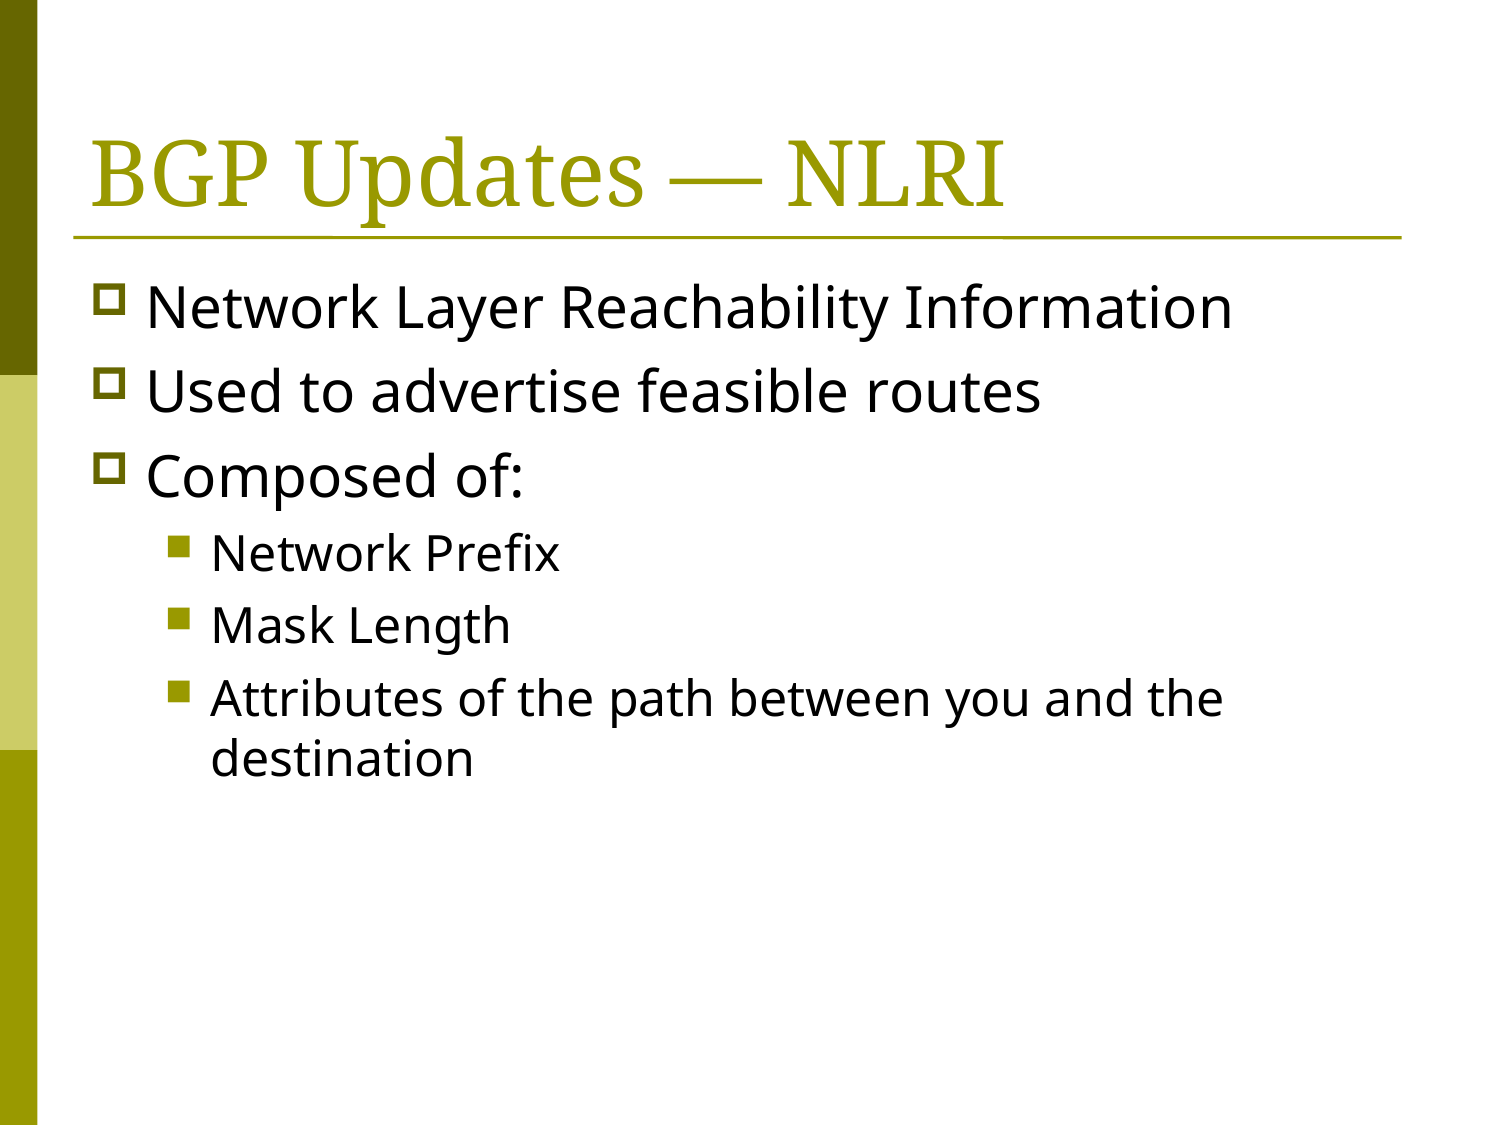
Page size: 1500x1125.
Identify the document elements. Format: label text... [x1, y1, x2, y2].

list Network Layer Reachability Information Used to advertise feasible routes Composed of: Network Prefix Mask Length Attributes of the path between you and the destination [75, 262, 1426, 1006]
title BGP Updates — NLRI [75, 45, 1426, 233]
